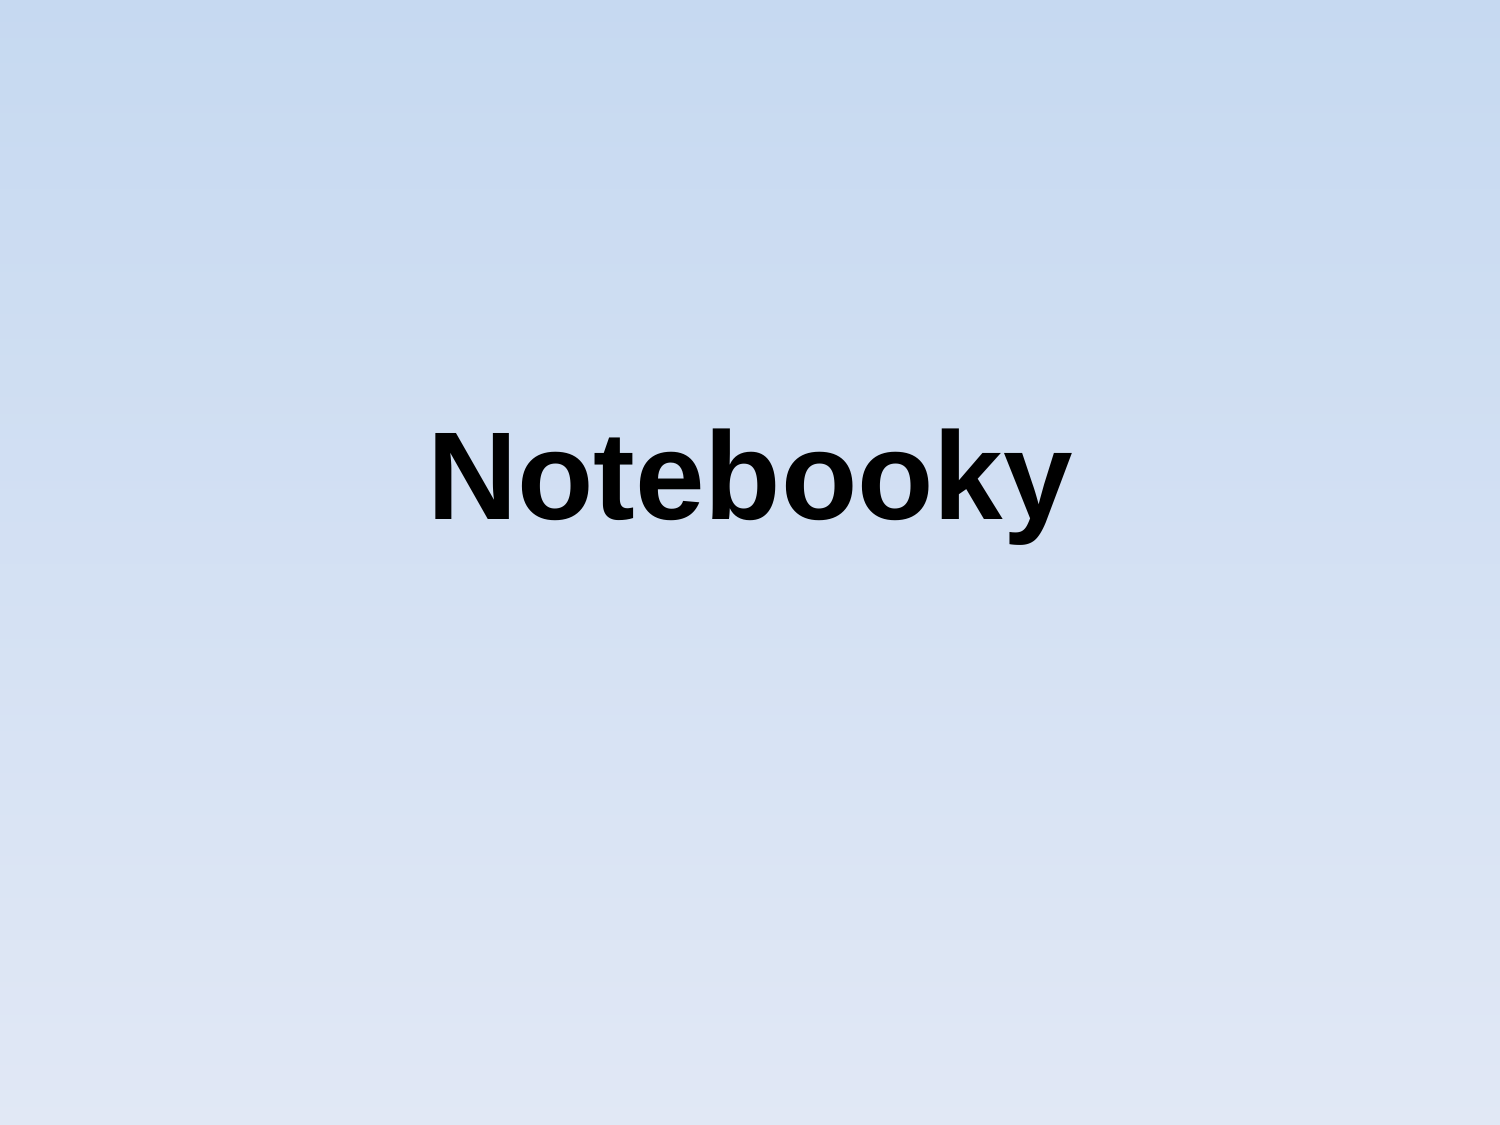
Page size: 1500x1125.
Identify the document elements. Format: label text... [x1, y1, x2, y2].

title Notebooky [112, 349, 1388, 591]
